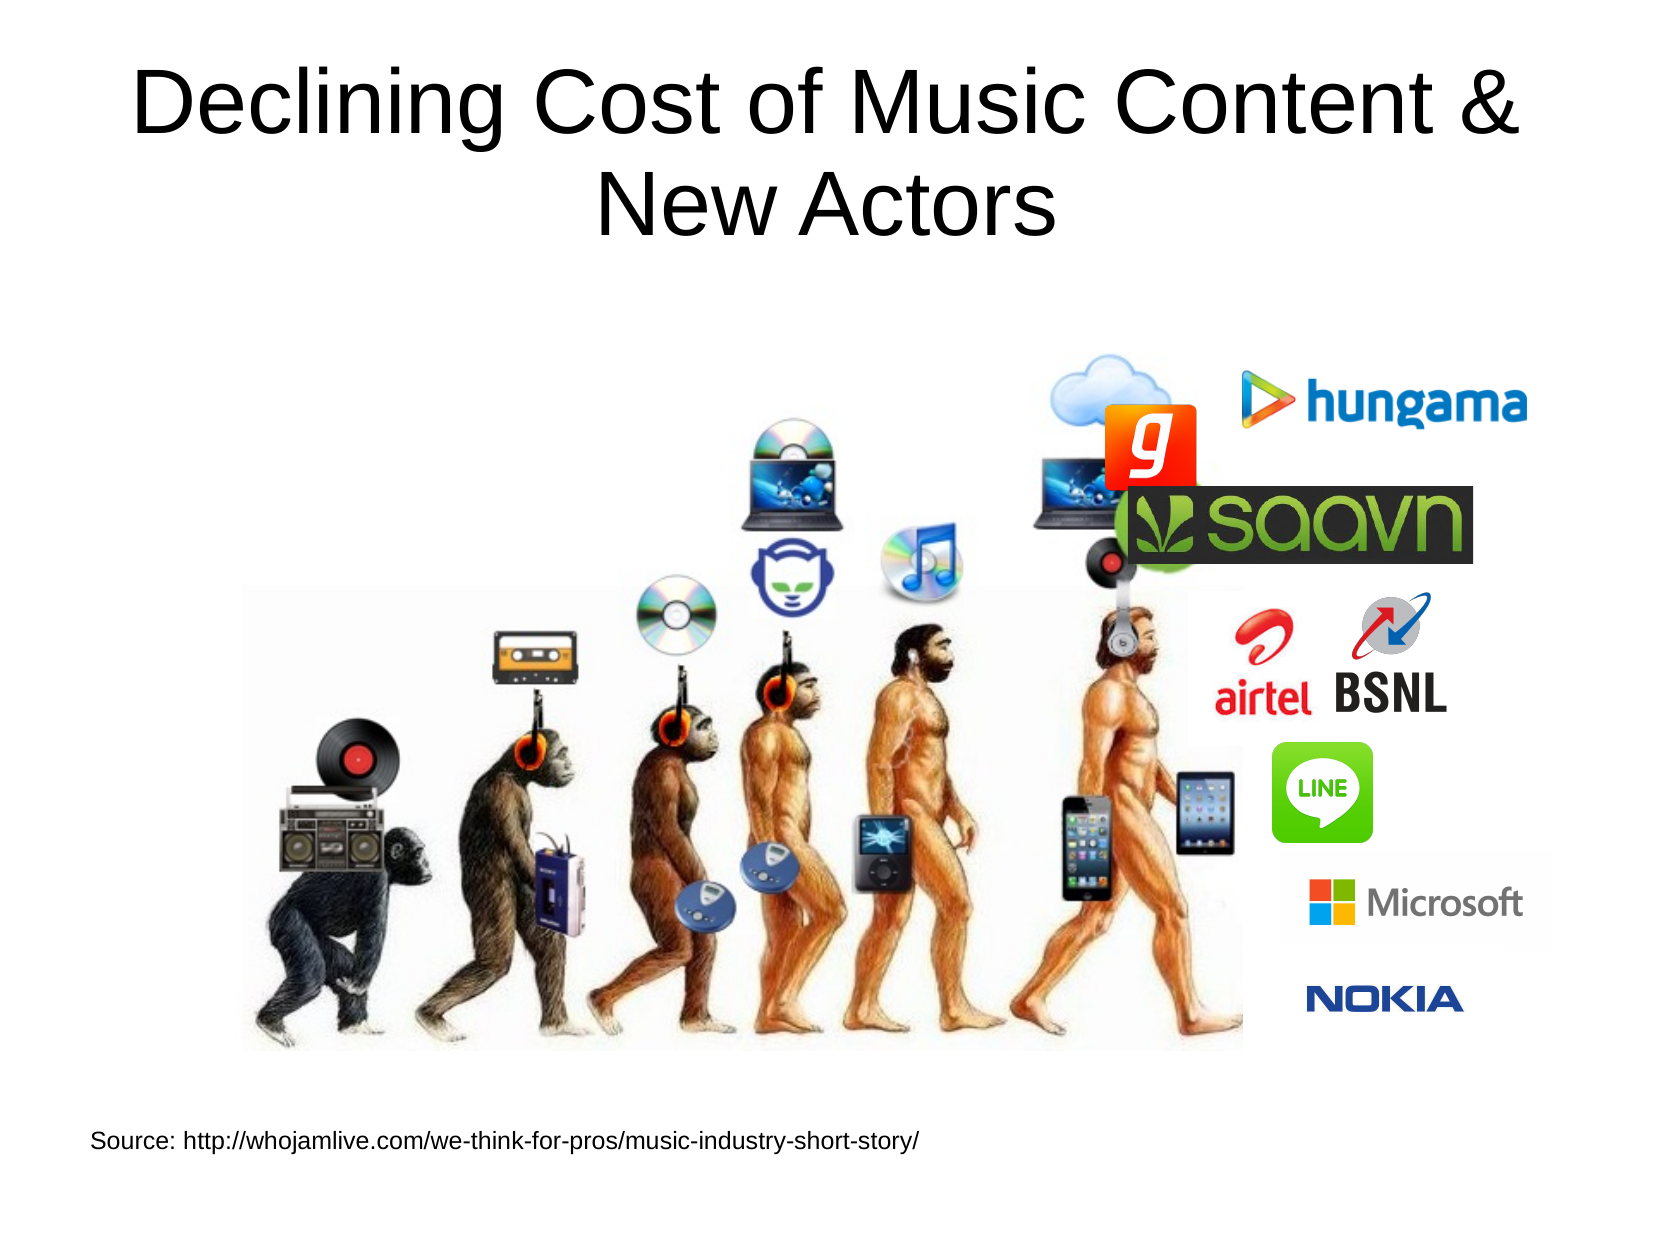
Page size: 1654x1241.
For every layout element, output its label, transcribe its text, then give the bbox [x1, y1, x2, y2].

title Declining Cost of Music Content & New Actors [82, 49, 1571, 257]
title Source: http://whojamlive.com/we-think-for-pros/music-industry-short-story/ [75, 1101, 1425, 1171]
picture [153, 345, 1537, 1057]
picture [1253, 852, 1552, 1044]
